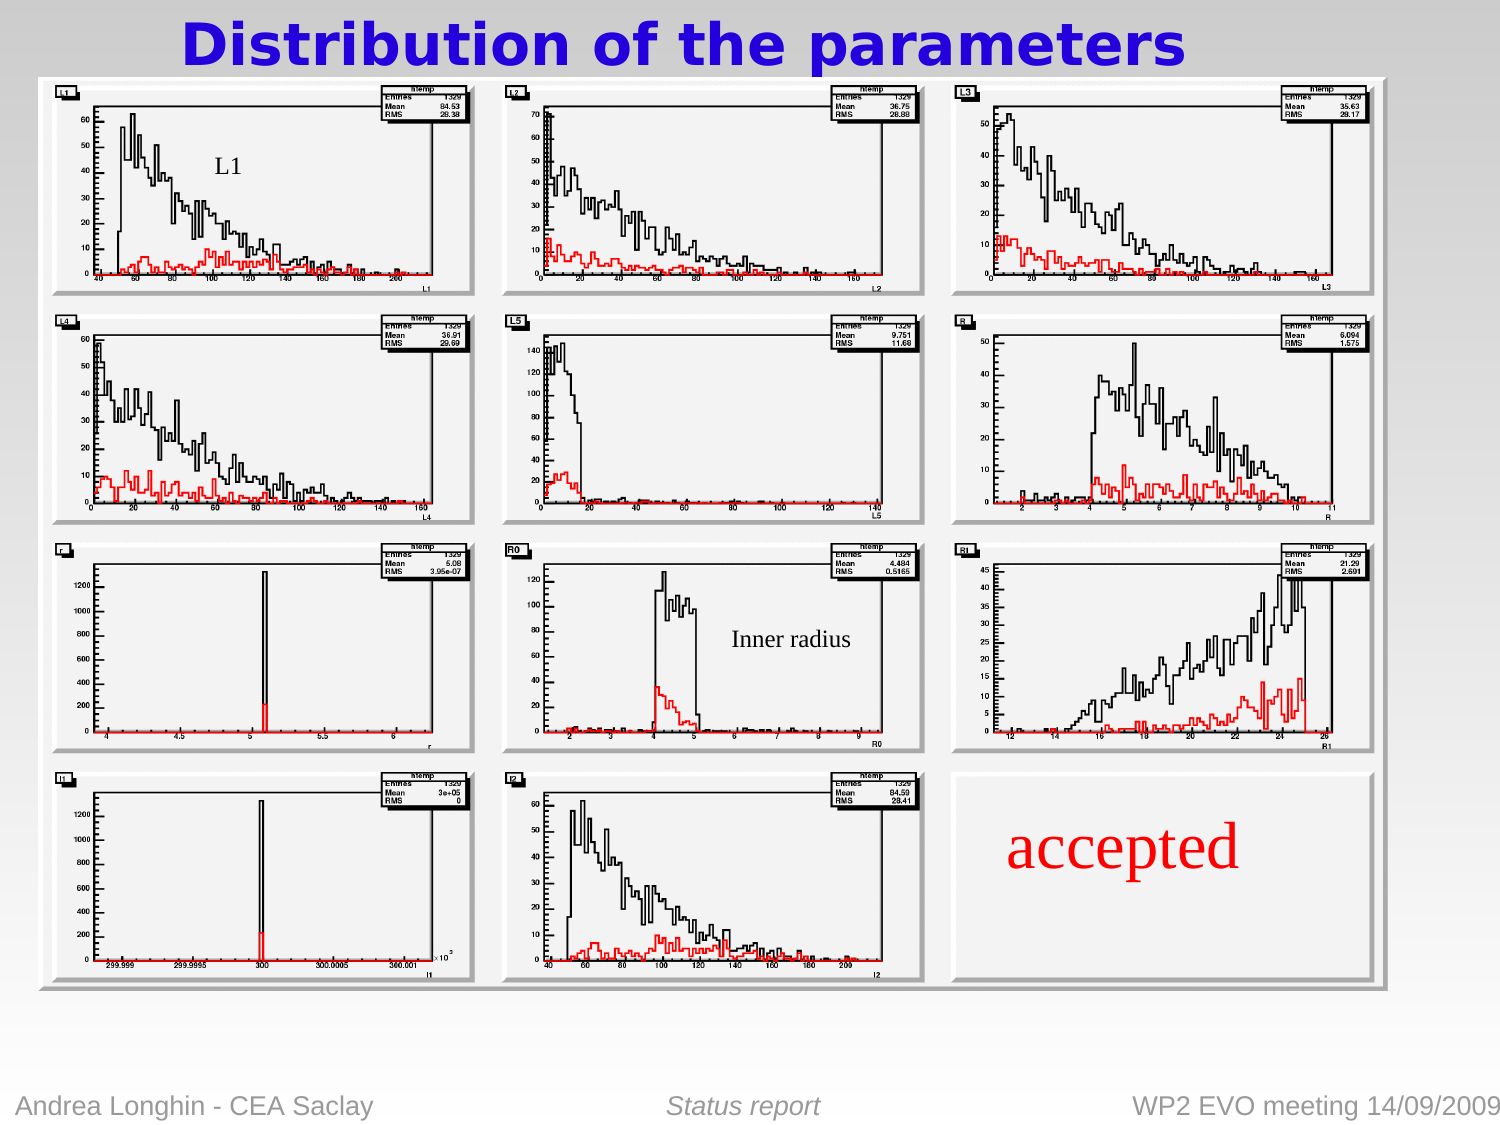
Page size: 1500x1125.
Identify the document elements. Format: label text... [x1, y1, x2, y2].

list Inner radius [714, 600, 896, 647]
picture [38, 77, 1388, 991]
text_box L1 [197, 126, 374, 189]
text_box accepted [989, 792, 1271, 890]
title Distribution of the parameters [10, 11, 1358, 80]
